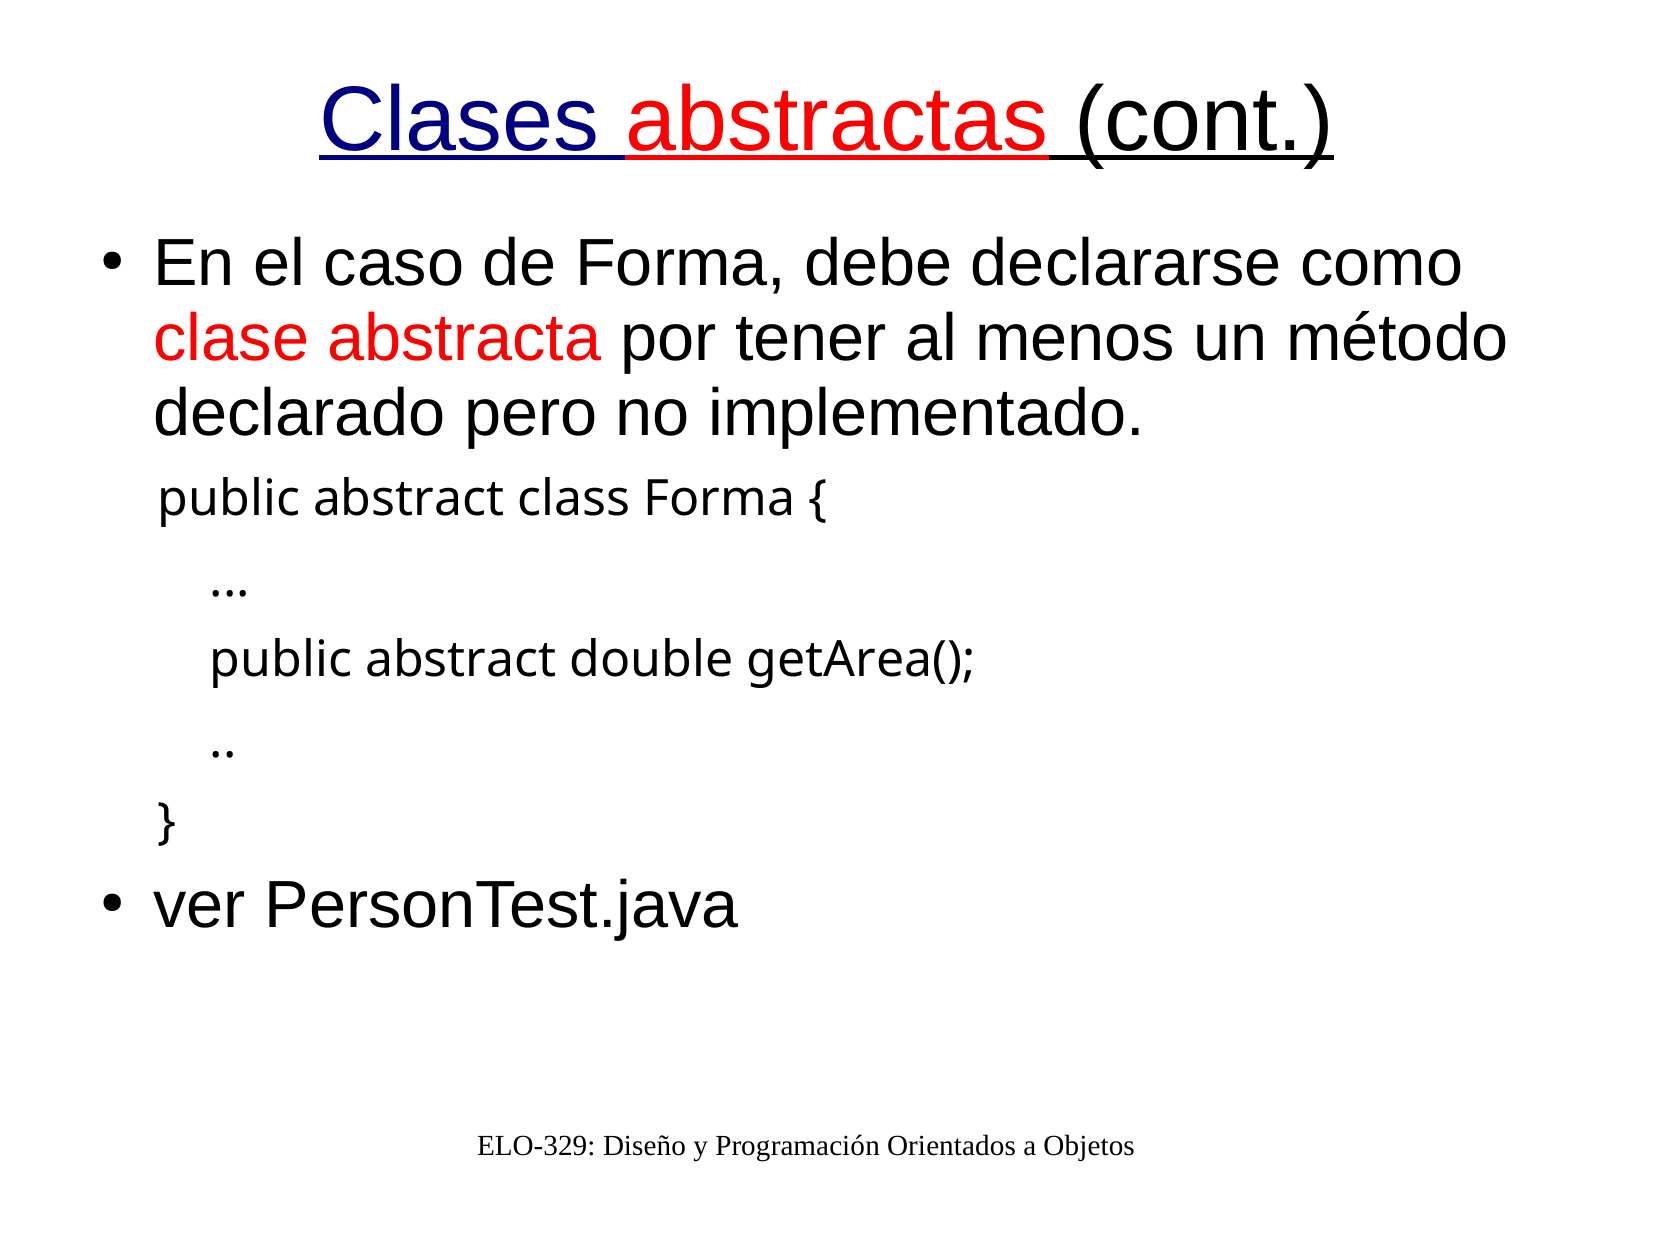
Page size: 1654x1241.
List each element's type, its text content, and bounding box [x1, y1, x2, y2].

list En el caso de Forma, debe declararse como clase abstracta por tener al menos un método declarado pero no implementado. public abstract class Forma { ... public abstract double getArea(); .. } ver PersonTest.java [82, 225, 1571, 1126]
title Clases abstractas (cont.)‏ [82, 49, 1571, 188]
